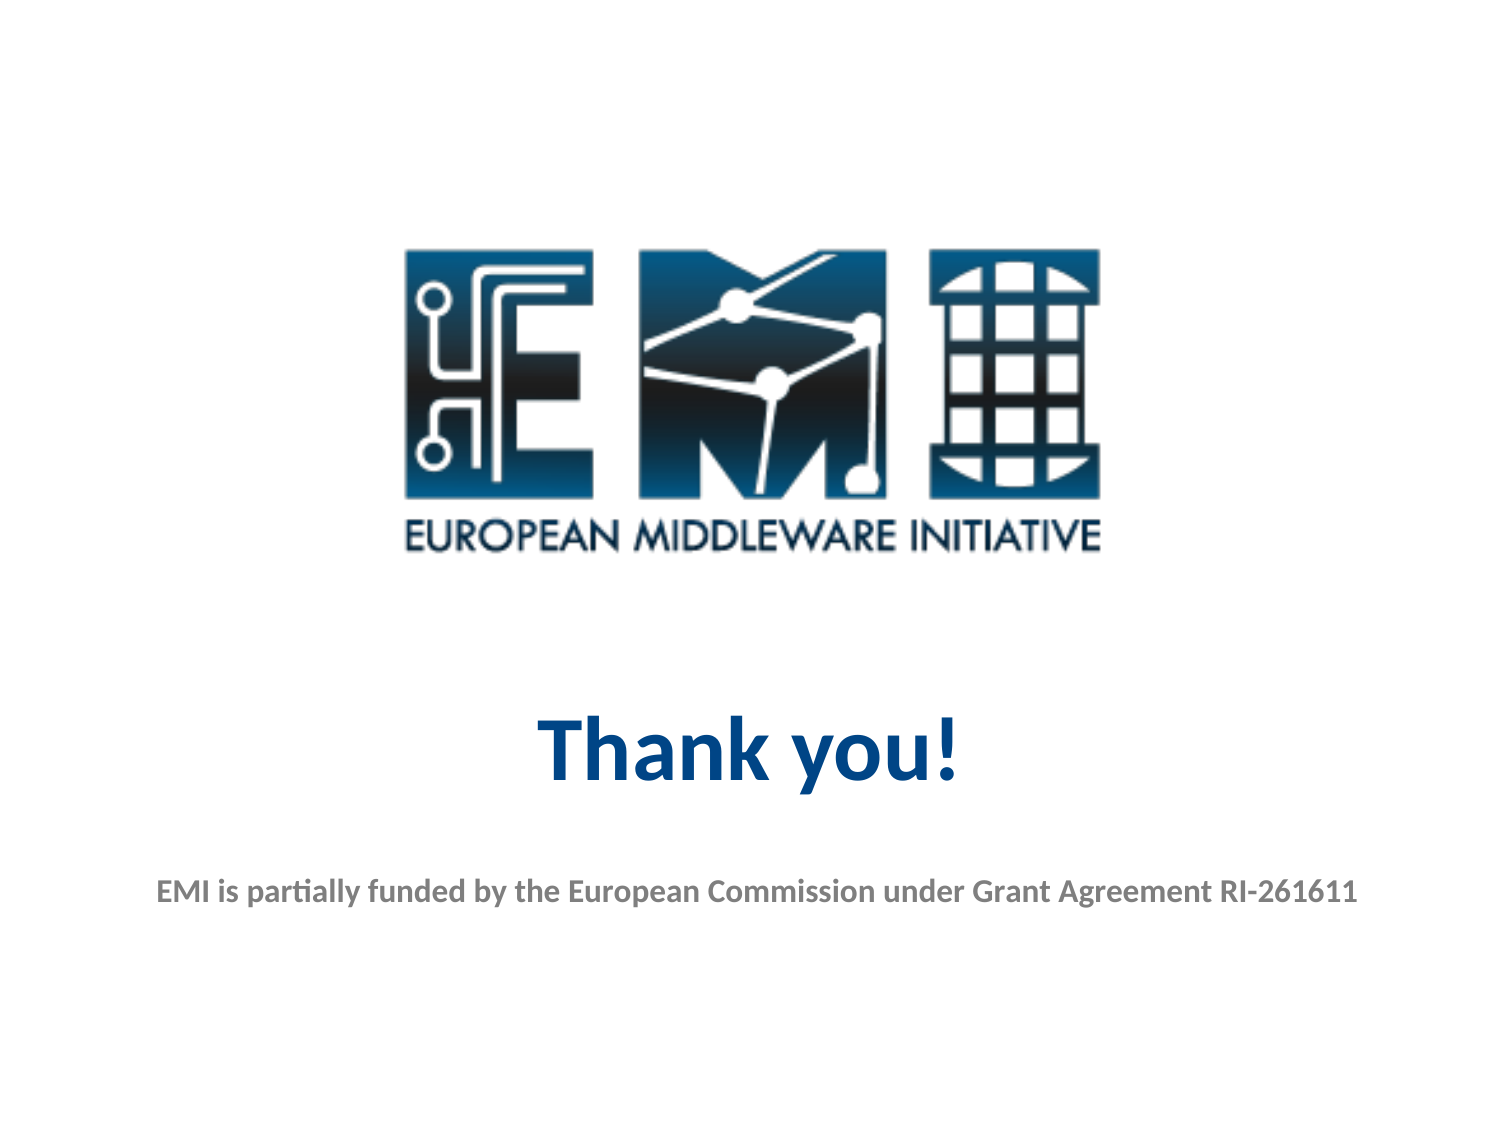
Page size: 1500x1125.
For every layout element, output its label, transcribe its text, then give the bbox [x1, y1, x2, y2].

picture [250, 199, 1251, 620]
title Thank you! [0, 681, 1500, 818]
